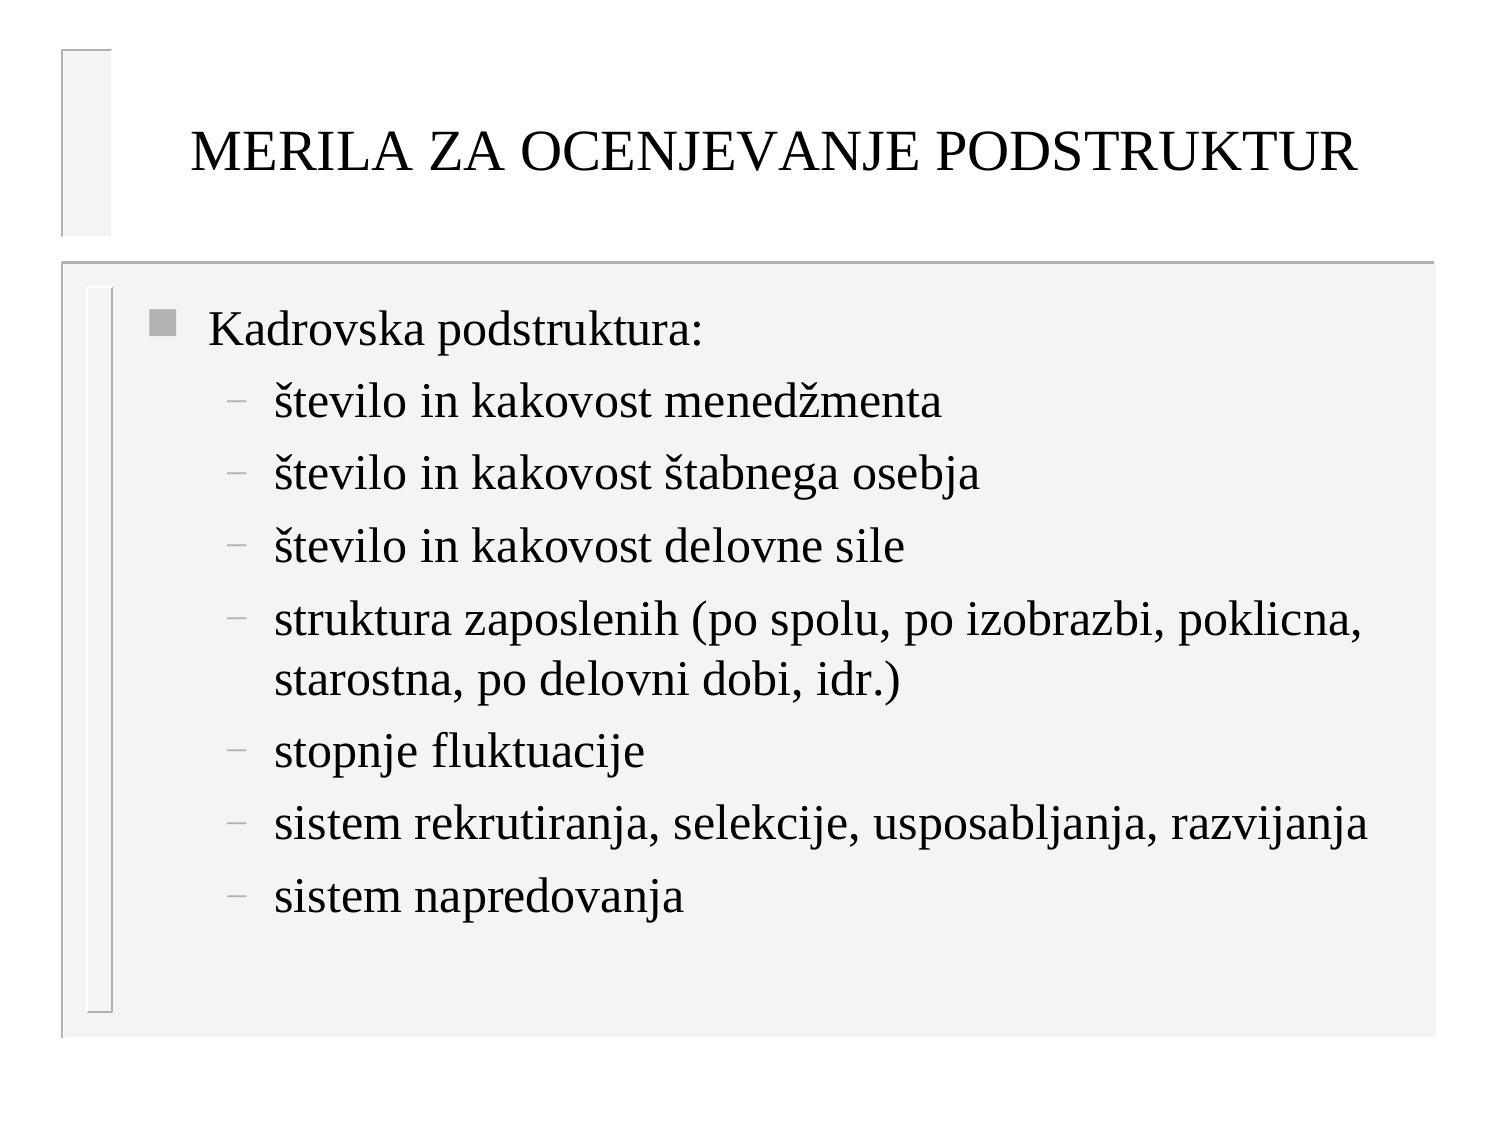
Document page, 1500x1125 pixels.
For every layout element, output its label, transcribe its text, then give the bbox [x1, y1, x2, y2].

title MERILA ZA OCENJEVANJE PODSTRUKTUR [137, 56, 1413, 238]
list Kadrovska podstruktura: število in kakovost menedžmenta število in kakovost štabnega osebja število in kakovost delovne sile struktura zaposlenih (po spolu, po izobrazbi, poklicna, starostna, po delovni dobi, idr.) stopnje fluktuacije sistem rekrutiranja, selekcije, usposabljanja, razvijanja sistem napredovanja [137, 287, 1413, 963]
